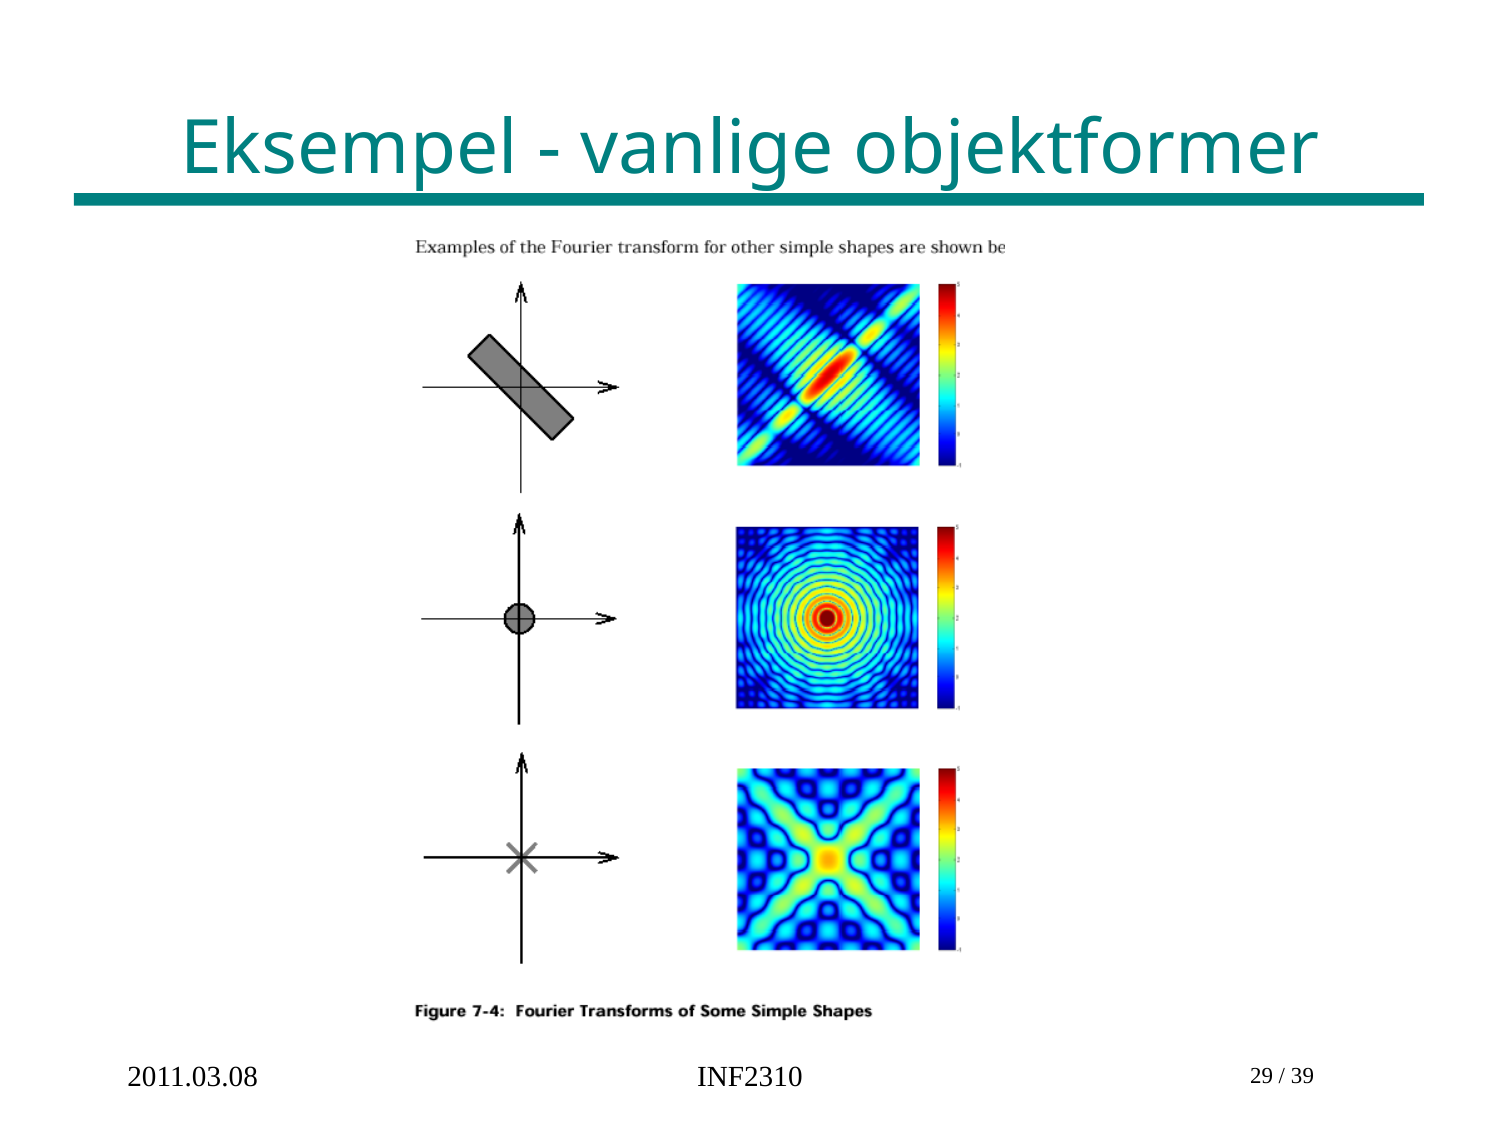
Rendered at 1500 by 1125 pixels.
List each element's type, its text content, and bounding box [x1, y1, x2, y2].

text_box INF2310 [512, 1054, 988, 1101]
picture [370, 214, 1005, 1054]
title Eksempel - vanlige objektformer [112, 62, 1388, 226]
